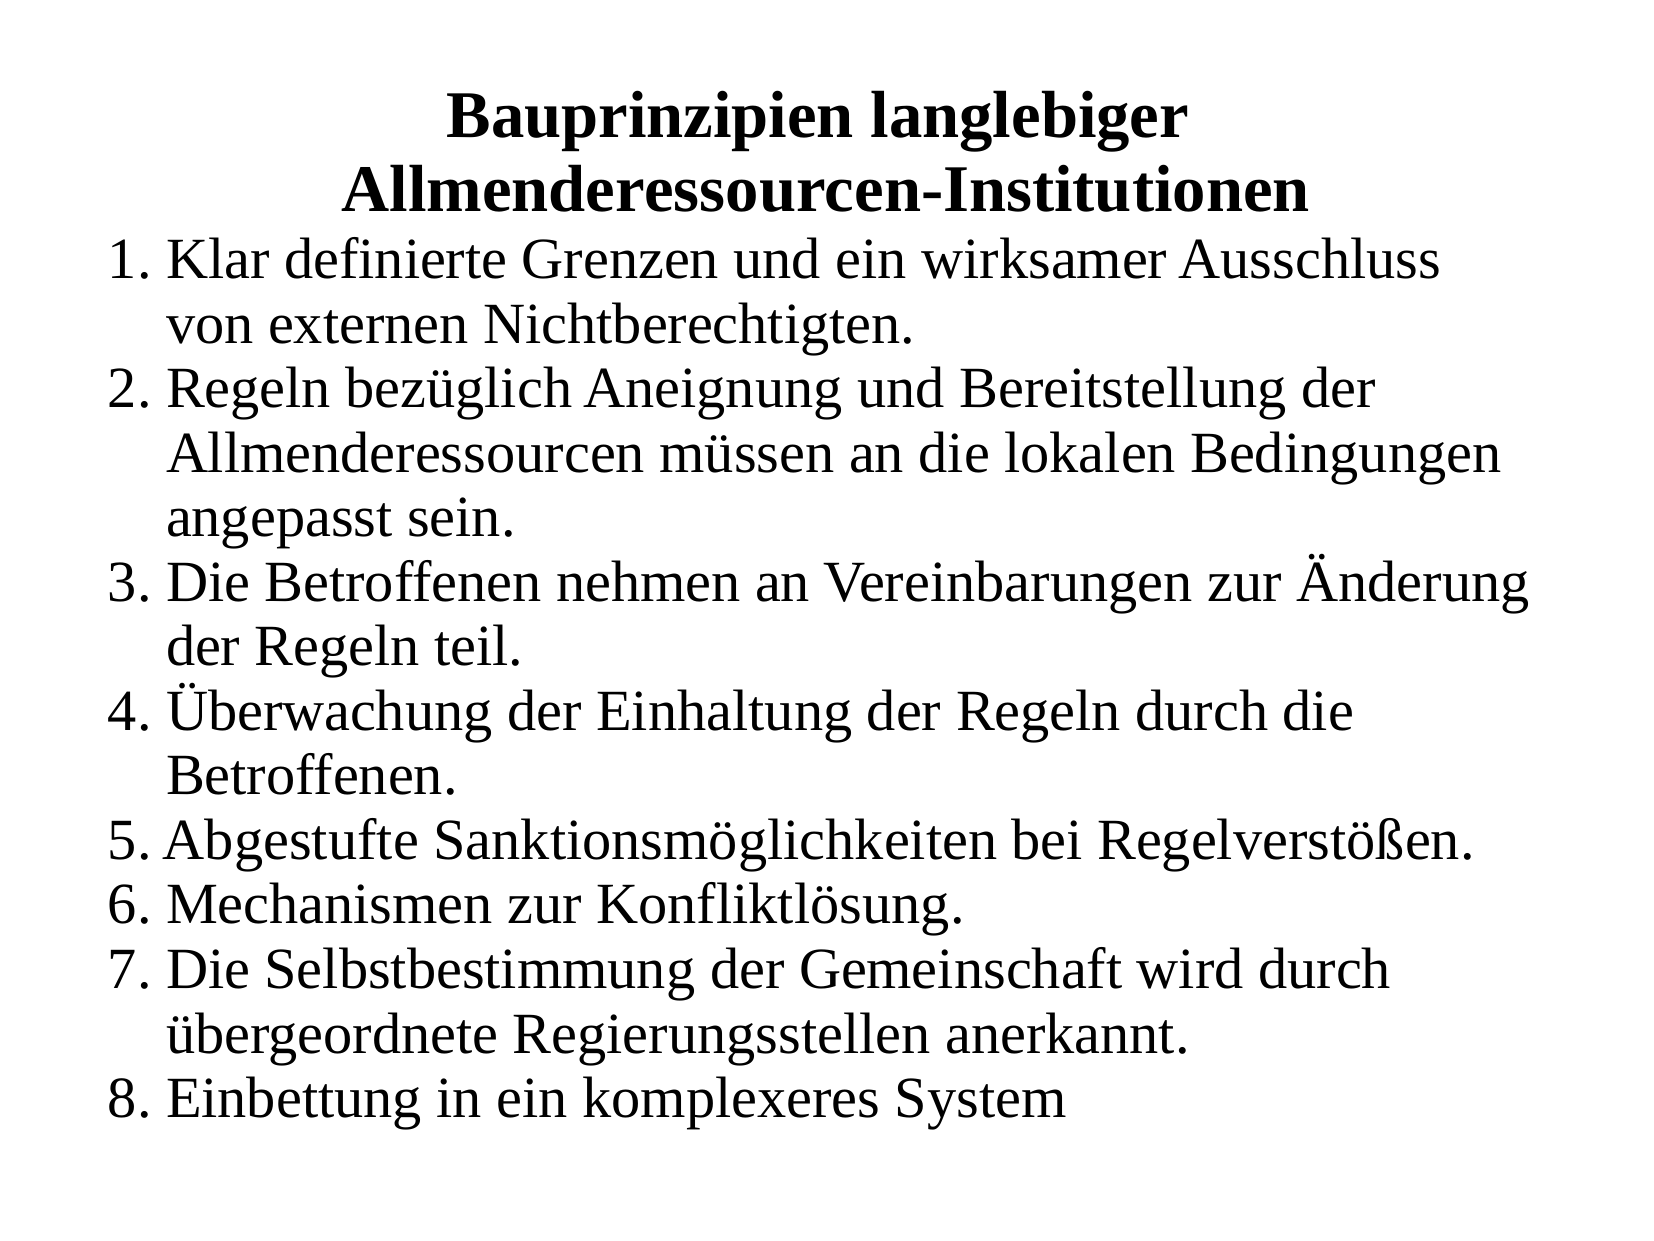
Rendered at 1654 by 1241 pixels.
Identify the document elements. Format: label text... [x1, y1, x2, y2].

text_box Bauprinzipien langlebiger Allmenderessourcen-Institutionen 1. Klar definierte Grenzen und ein wirksamer Ausschluss von externen Nichtberechtigten. 2. Regeln bezüglich Aneignung und Bereitstellung der Allmenderessourcen müssen an die lokalen Bedingungen angepasst sein. 3. Die Betroffenen nehmen an Vereinbarungen zur Änderung der Regeln teil. 4. Überwachung der Einhaltung der Regeln durch die Betroffenen. 5. Abgestufte Sanktionsmöglichkeiten bei Regelverstößen. 6. Mechanismen zur Konfliktlösung. 7. Die Selbstbestimmung der Gemeinschaft wird durch übergeordnete Regierungsstellen anerkannt. 8. Einbettung in ein komplexeres System [93, 70, 1561, 1138]
